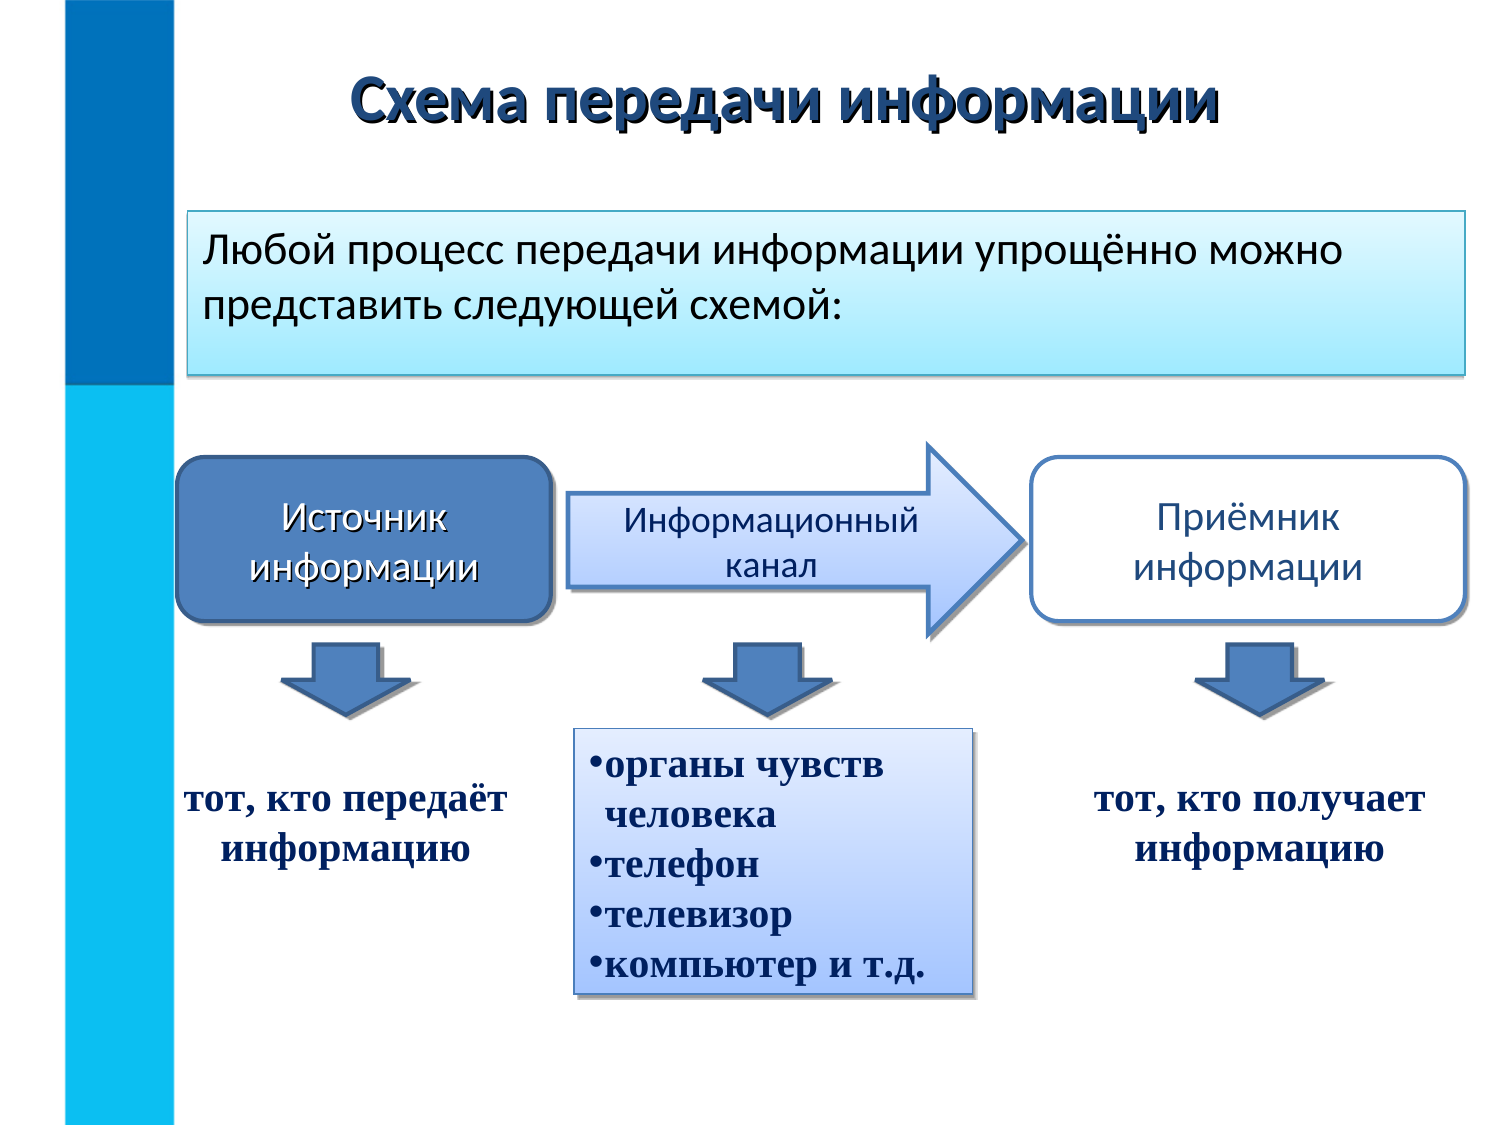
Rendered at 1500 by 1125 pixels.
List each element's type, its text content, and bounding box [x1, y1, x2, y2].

text_box органы чувств человека телефон телевизор компьютер и т.д. [574, 728, 973, 994]
text_box [281, 644, 411, 715]
title Схема передачи информации [70, 0, 1500, 188]
picture [0, 0, 1500, 1125]
text_box [1195, 644, 1325, 715]
text_box Приёмник информации [1031, 457, 1465, 622]
text_box Информационный канал [567, 446, 1022, 634]
text_box Любой процесс передачи информации упрощённо можно представить следующей схемой: [187, 210, 1465, 376]
text_box Источник информации [177, 457, 551, 622]
text_box тот, кто получает информацию [1066, 761, 1454, 878]
text_box [703, 644, 833, 715]
text_box тот, кто передаёт информацию [152, 761, 540, 878]
